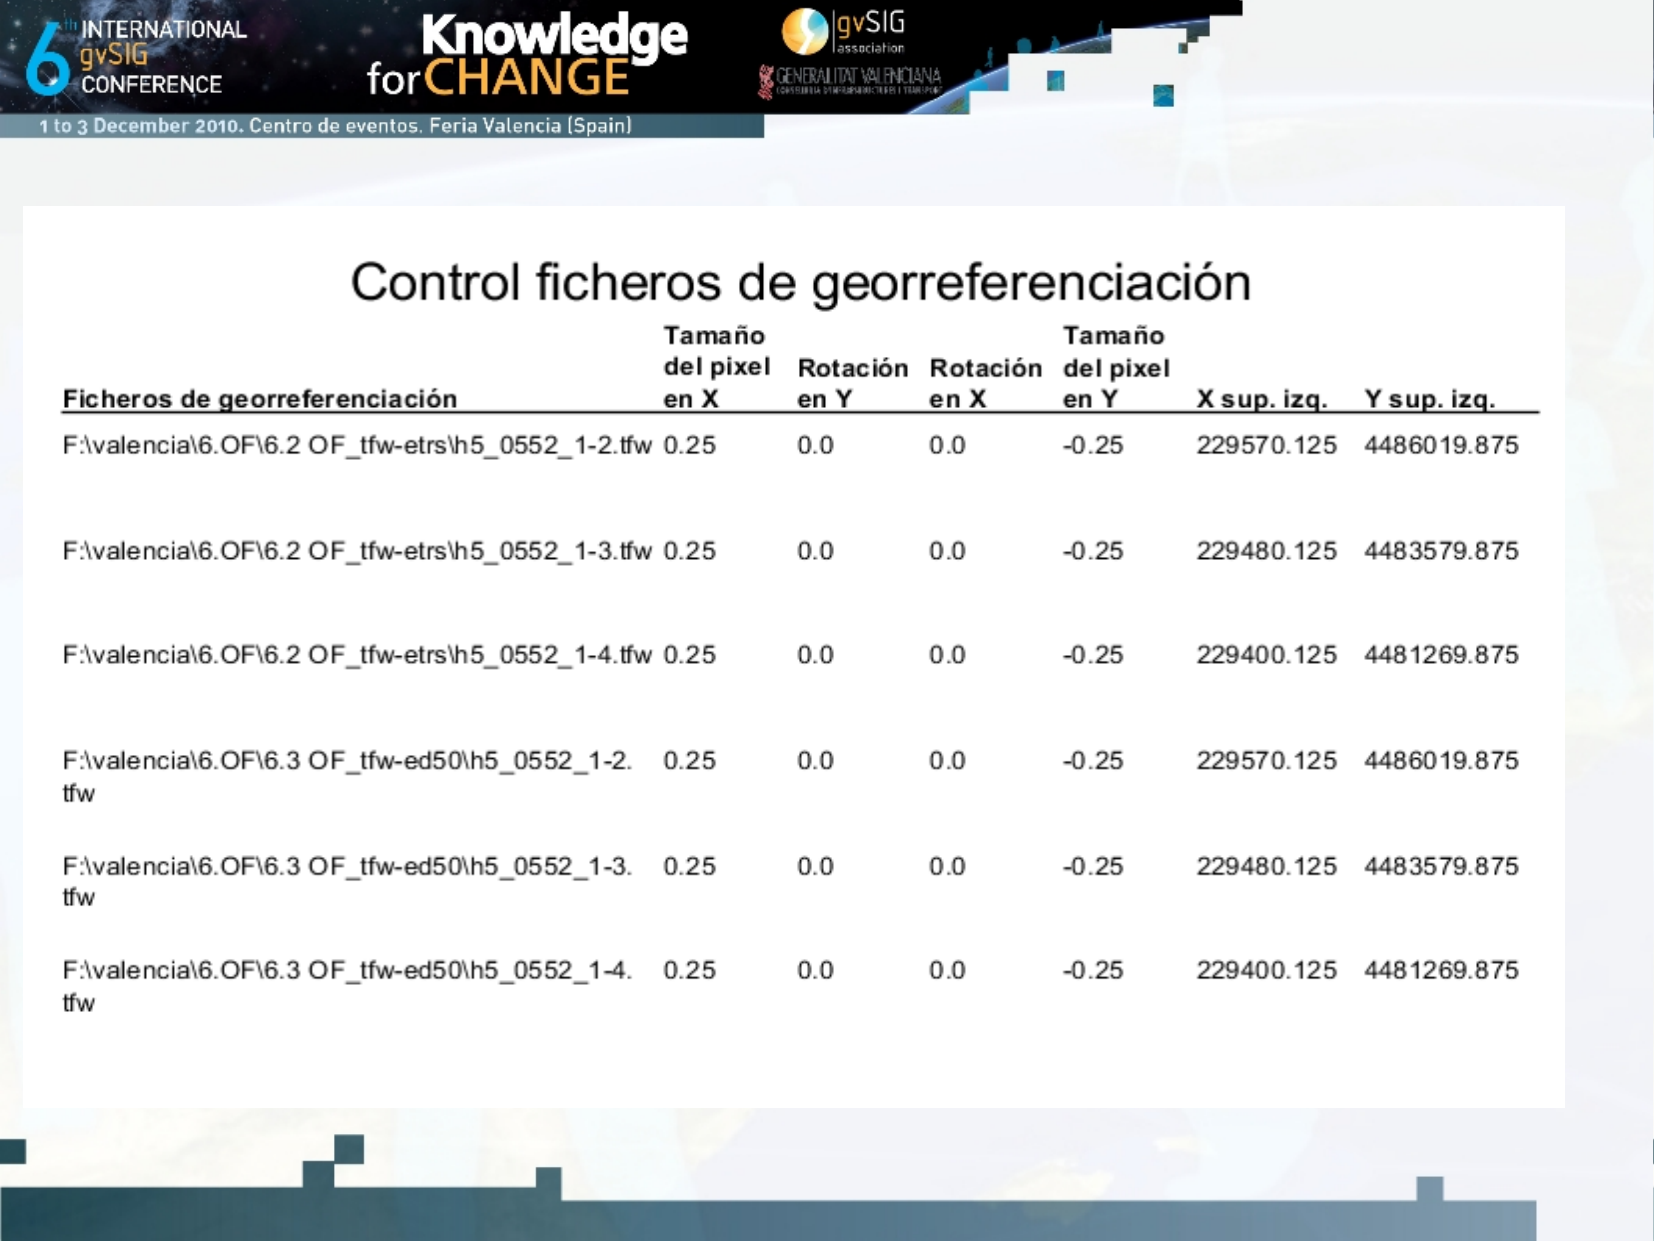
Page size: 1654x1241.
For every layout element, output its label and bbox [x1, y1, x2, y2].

chart [82, 290, 1571, 1109]
picture [0, 0, 1654, 1241]
